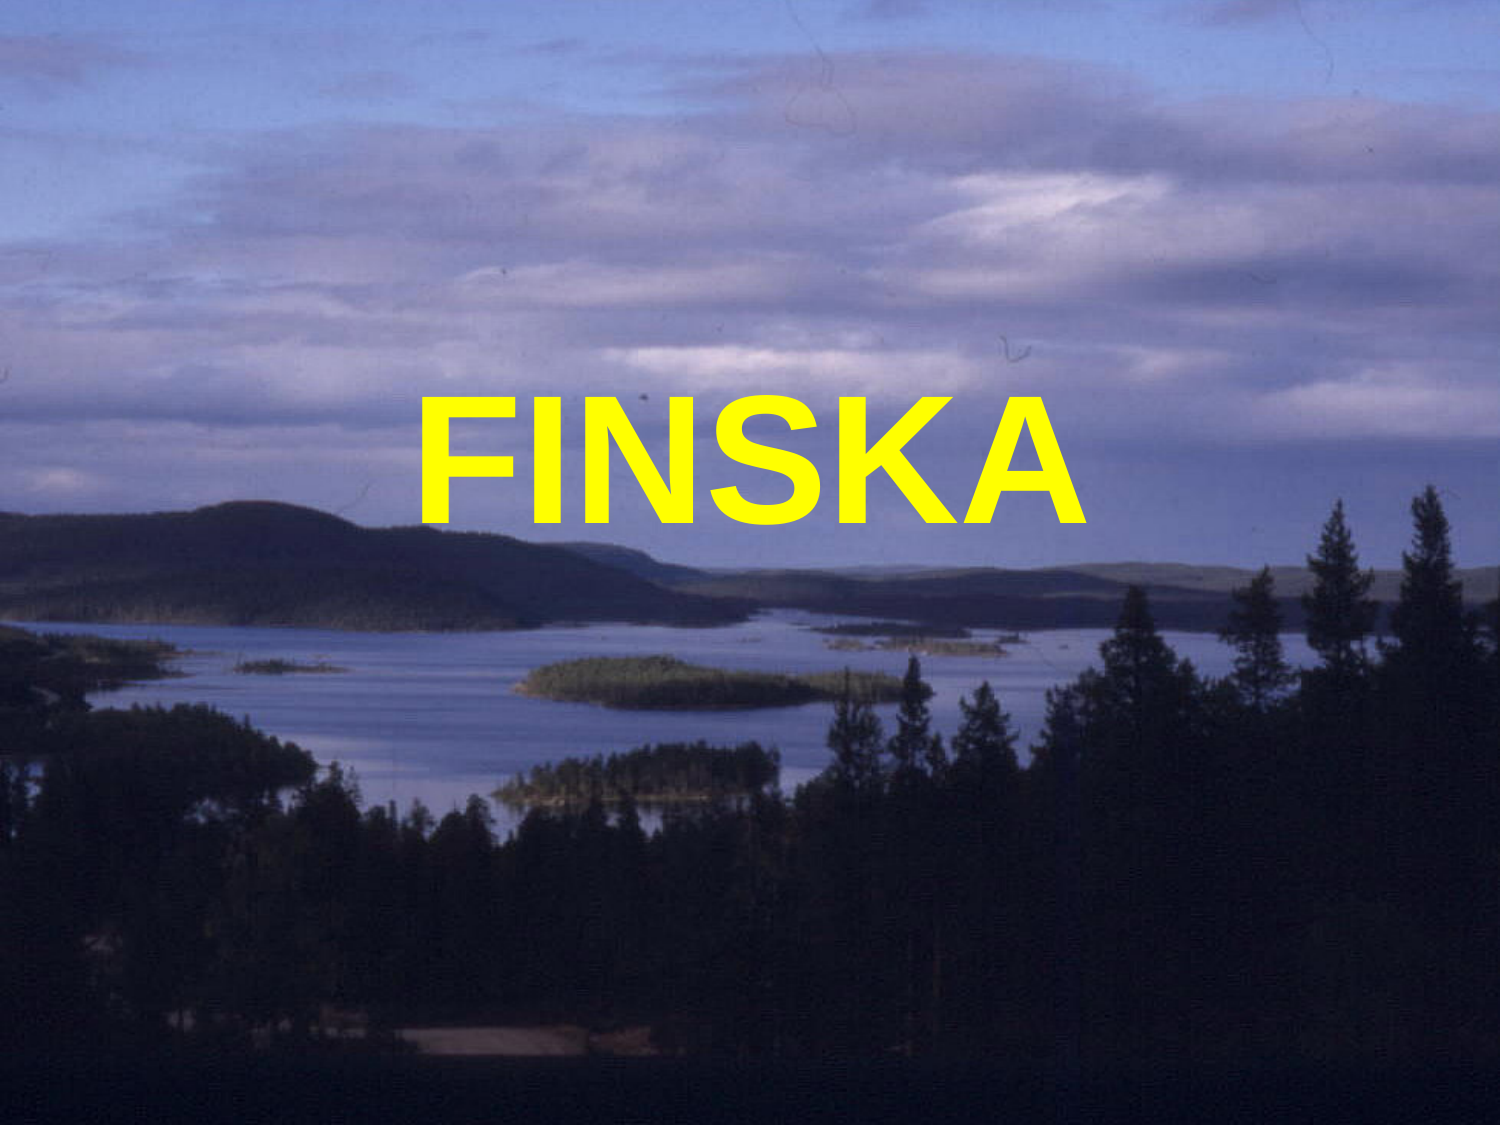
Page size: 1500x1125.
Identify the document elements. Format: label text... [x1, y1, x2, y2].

picture [0, 0, 1500, 1125]
title FINSKA [76, 220, 1427, 681]
